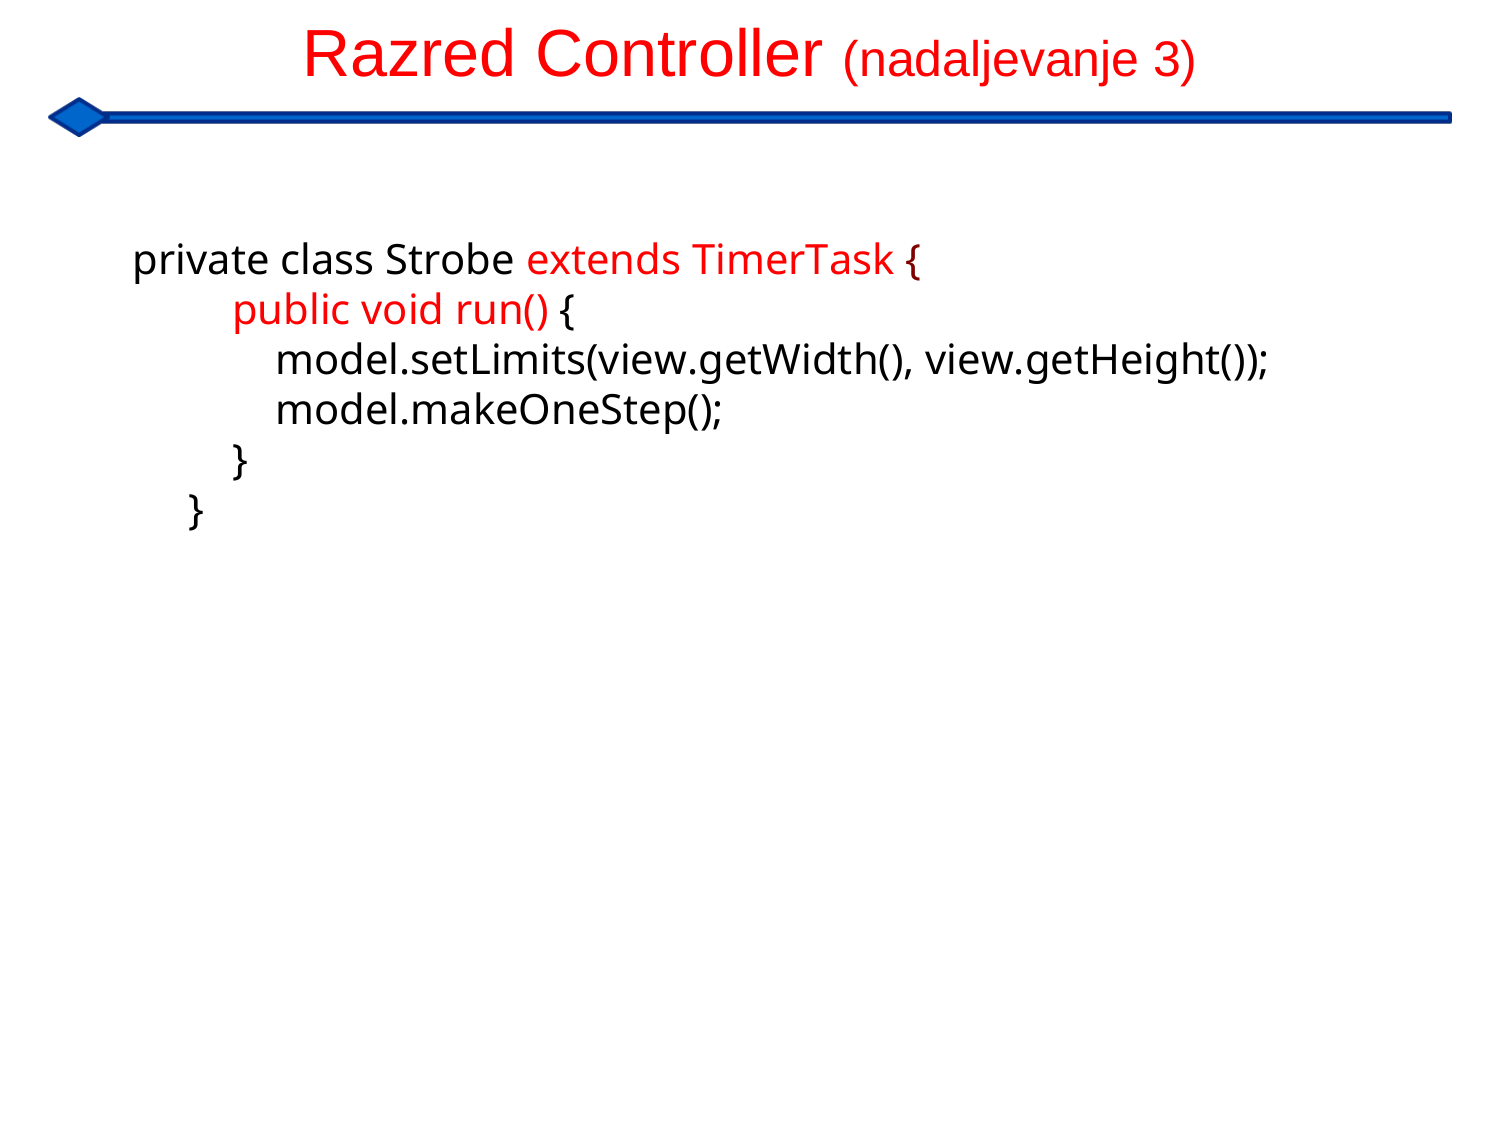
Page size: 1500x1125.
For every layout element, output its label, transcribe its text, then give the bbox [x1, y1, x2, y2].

picture [48, 100, 1452, 137]
title Razred Controller (nadaljevanje 3) [12, 0, 1488, 100]
text_box private class Strobe extends TimerTask { public void run() { model.setLimits(view.getWidth(), view.getHeight()); model.makeOneStep(); } } [75, 224, 1500, 613]
